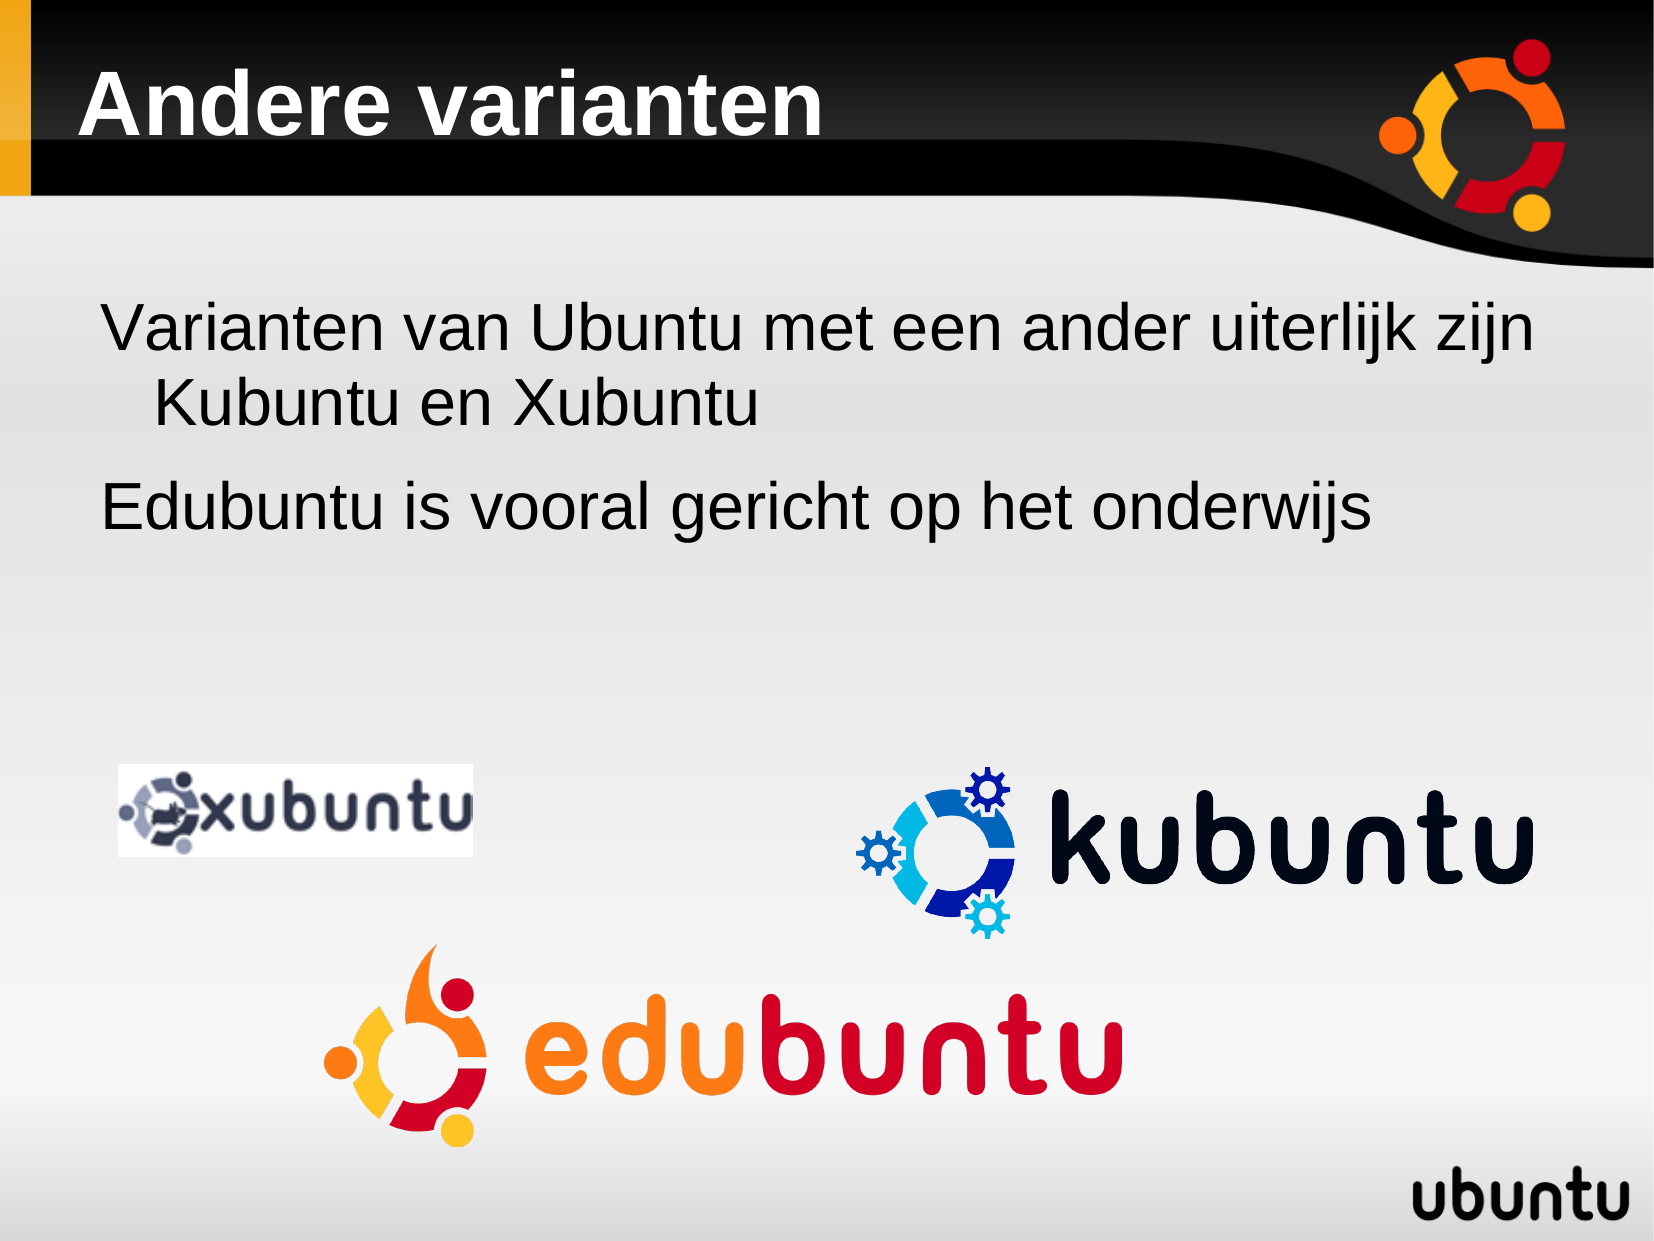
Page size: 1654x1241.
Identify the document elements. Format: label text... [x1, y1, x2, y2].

list Varianten van Ubuntu met een ander uiterlijk zijn Kubuntu en Xubuntu Edubuntu is vooral gericht op het onderwijs [82, 290, 1571, 1109]
picture [0, 0, 1654, 1241]
title Andere varianten [76, 0, 1565, 208]
